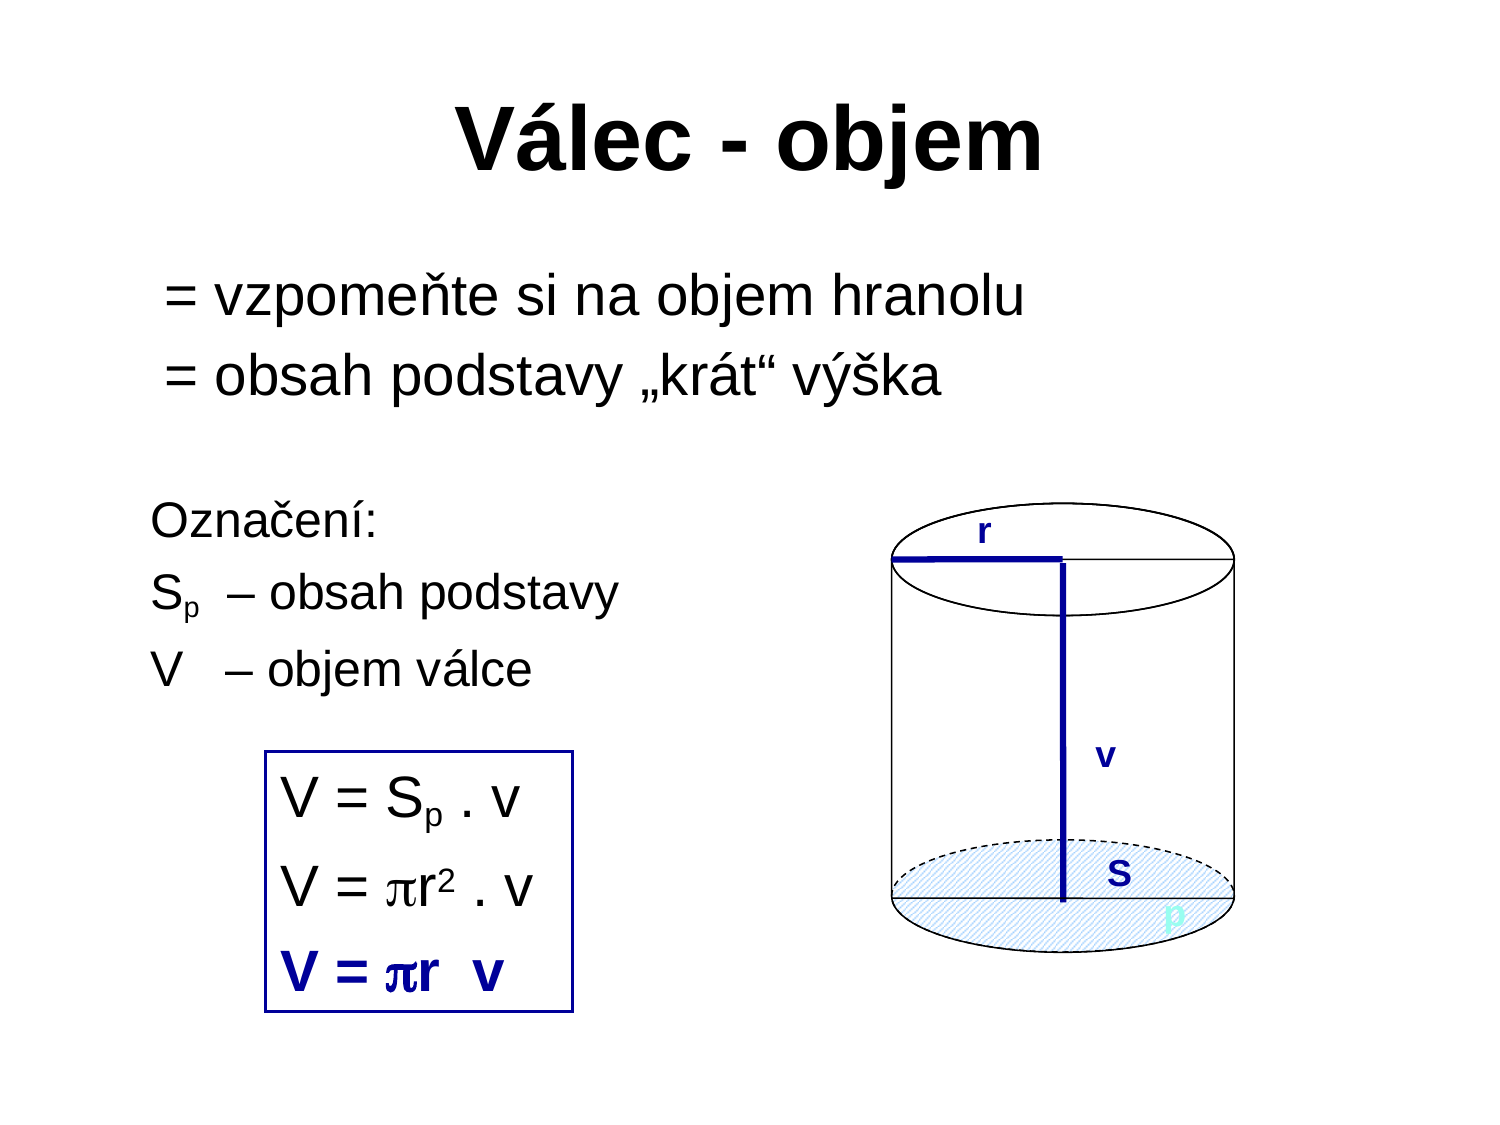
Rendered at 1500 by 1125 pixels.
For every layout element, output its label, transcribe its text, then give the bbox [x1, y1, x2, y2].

text_box v [1080, 727, 1140, 764]
text_box [1067, 839, 1233, 897]
text_box V = Sp . v V = r2 . v V = r2v [265, 751, 573, 1012]
text_box [893, 839, 1060, 897]
text_box Sp [1092, 846, 1164, 882]
list = vzpomeňte si na objem hranolu = obsah podstavy „krát“ výška [149, 255, 1093, 438]
text_box [893, 899, 1232, 951]
text_box r [962, 503, 1022, 574]
text_box Označení: Sp – obsah podstavy V – objem válce [135, 479, 644, 693]
title Válec - objem [75, 45, 1426, 233]
